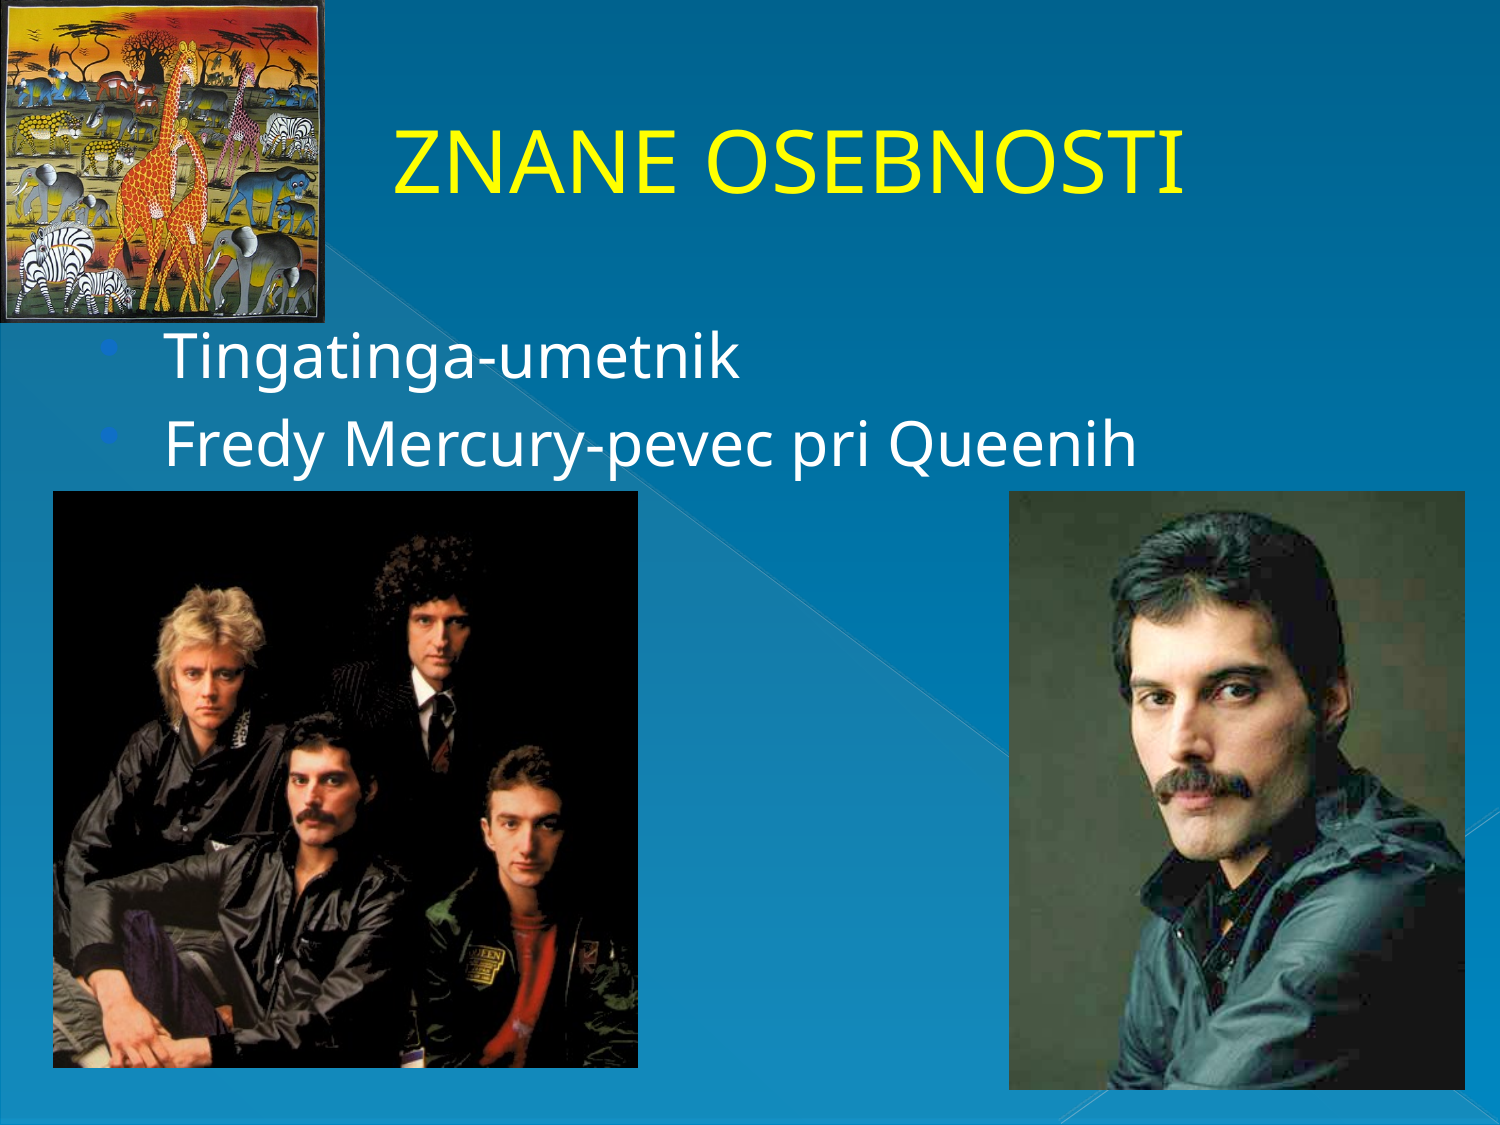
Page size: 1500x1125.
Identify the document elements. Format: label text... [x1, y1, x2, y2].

picture [0, 0, 325, 323]
list Tingatinga-umetnik Fredy Mercury-pevec pri Queenih [75, 308, 1425, 1059]
title ZNANE OSEBNOSTI [325, 43, 1425, 274]
picture [53, 491, 638, 1068]
picture [1009, 492, 1464, 1090]
